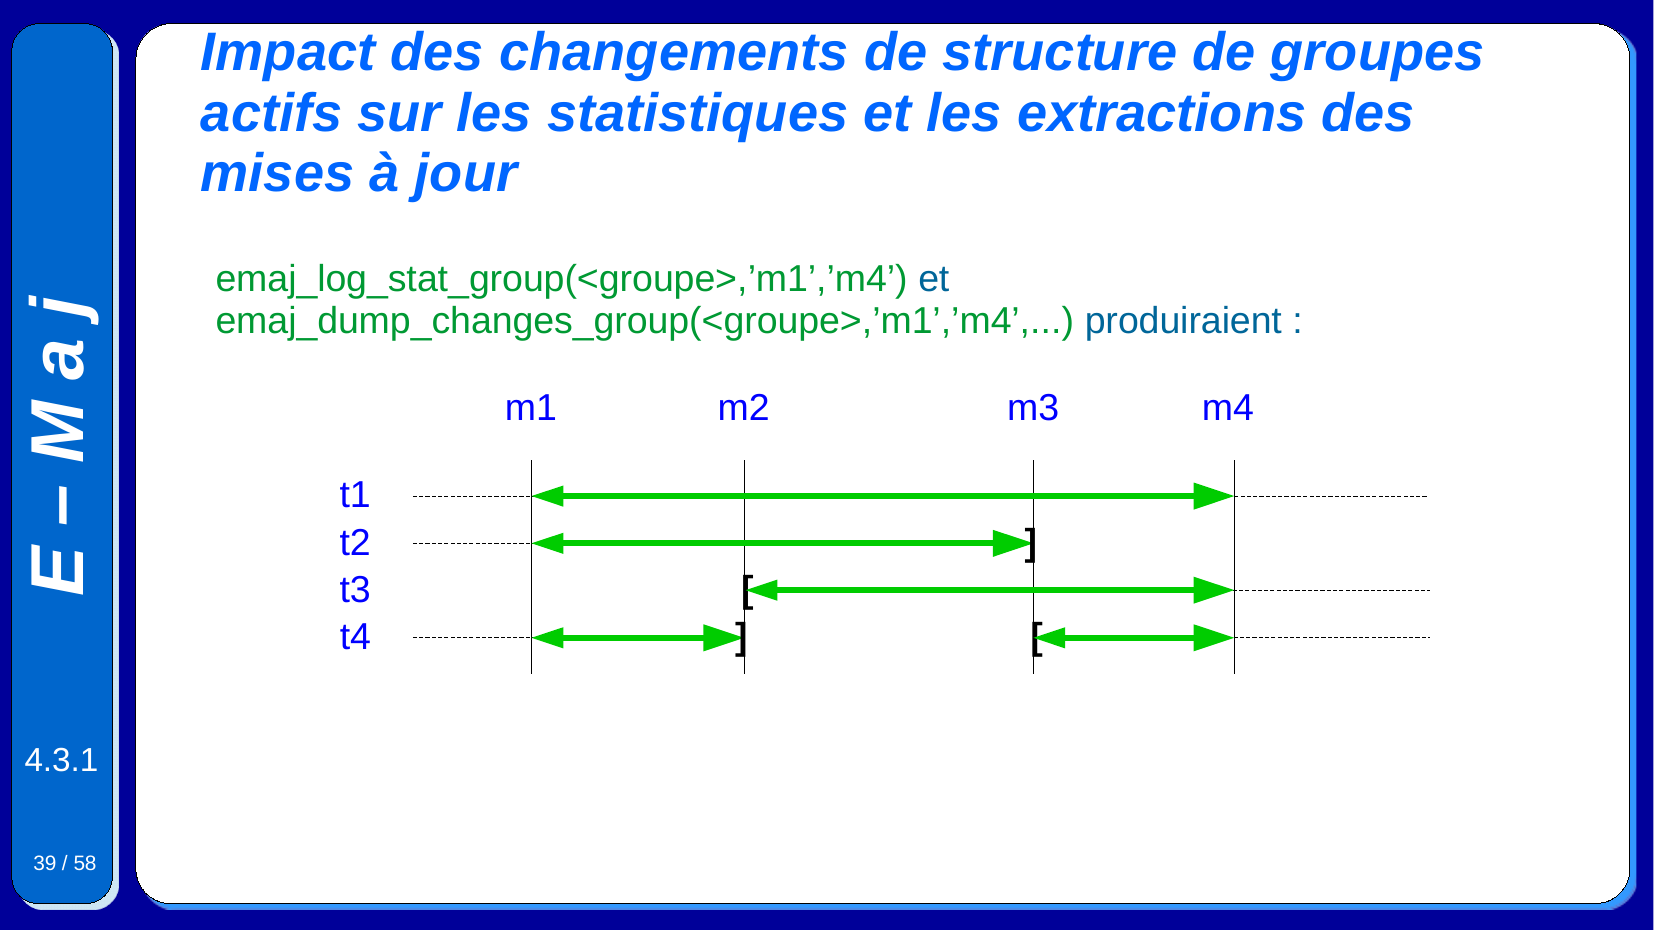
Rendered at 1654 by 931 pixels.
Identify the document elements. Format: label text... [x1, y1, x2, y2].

text_box t1 [324, 466, 386, 513]
text_box m3 [992, 379, 1074, 436]
text_box t2 [324, 513, 386, 561]
text_box ] [720, 608, 763, 666]
text_box [ [1015, 608, 1058, 666]
text_box emaj_log_stat_group(<groupe>,’m1’,’m4’) et emaj_dump_changes_group(<groupe>,’m1’,’m4’,...) produiraient : [200, 250, 1318, 350]
text_box t3 [324, 561, 386, 608]
text_box m1 [490, 379, 572, 436]
text_box [ [726, 561, 769, 618]
text_box m2 [702, 379, 785, 436]
text_box m4 [1187, 379, 1269, 436]
text_box t4 [324, 608, 386, 666]
title Impact des changements de structure de groupes actifs sur les statistiques et les extractions des mises à jour [200, 21, 1575, 204]
text_box ] [1009, 513, 1053, 571]
